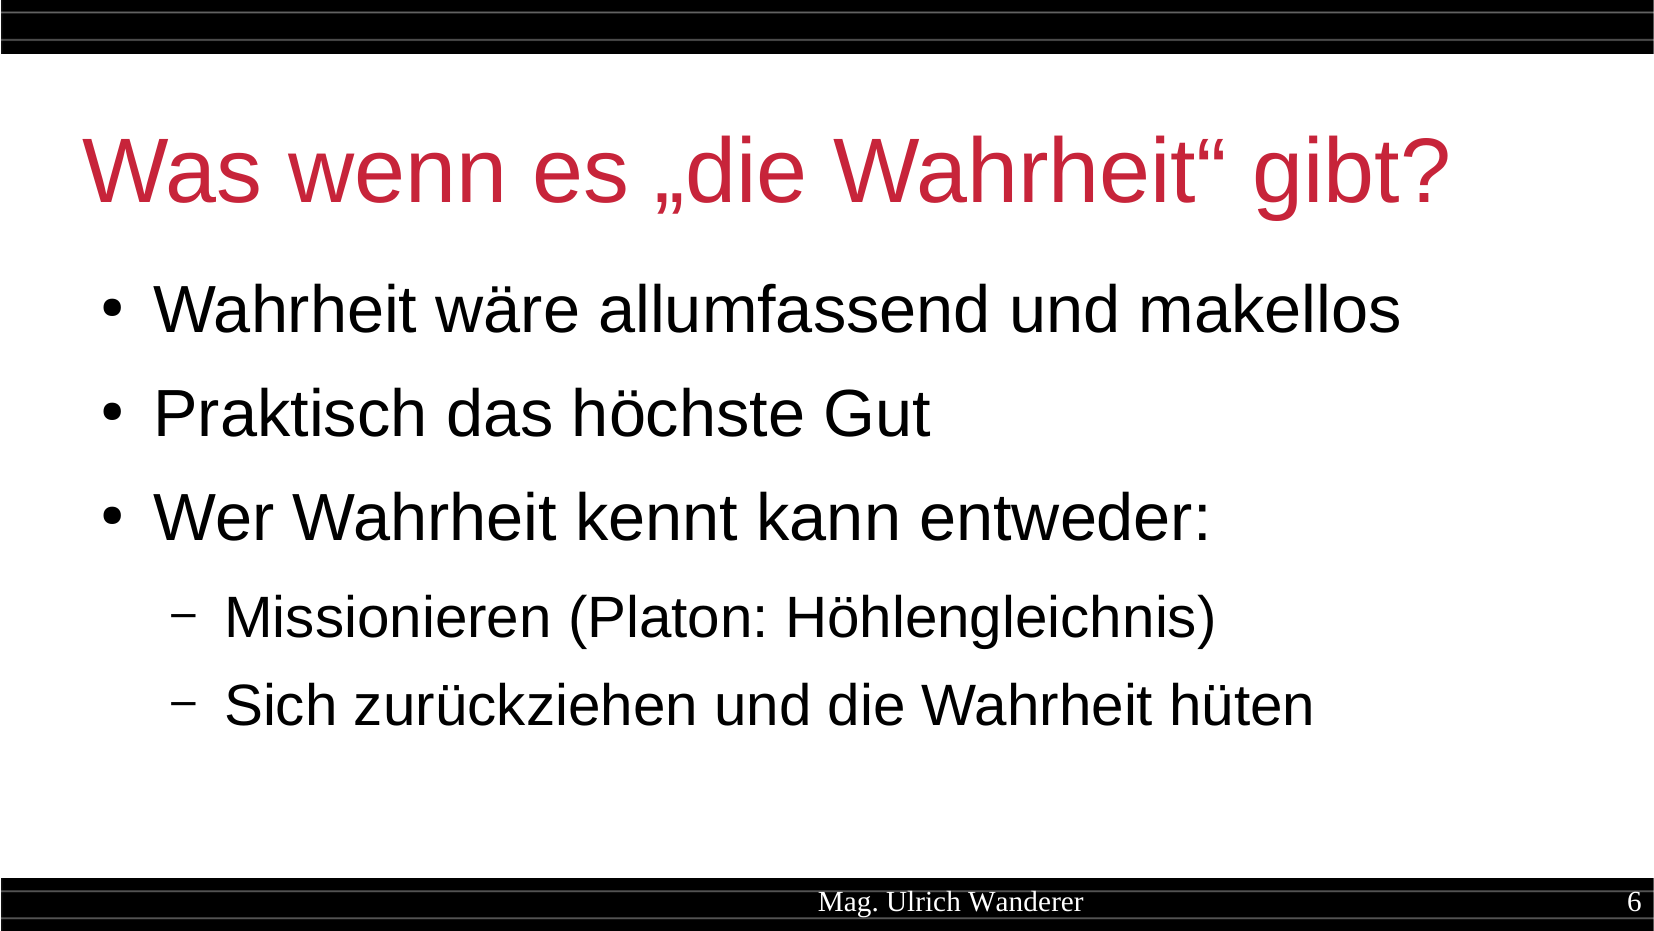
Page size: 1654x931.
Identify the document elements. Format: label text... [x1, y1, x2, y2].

picture [1, 0, 1654, 54]
list Wahrheit wäre allumfassend und makellos Praktisch das höchste Gut Wer Wahrheit kennt kann entweder: Missionieren (Platon: Höhlengleichnis) Sich zurückziehen und die Wahrheit hüten [82, 271, 1571, 758]
picture [1, 878, 1654, 931]
title Was wenn es „die Wahrheit“ gibt? [82, 92, 1571, 249]
